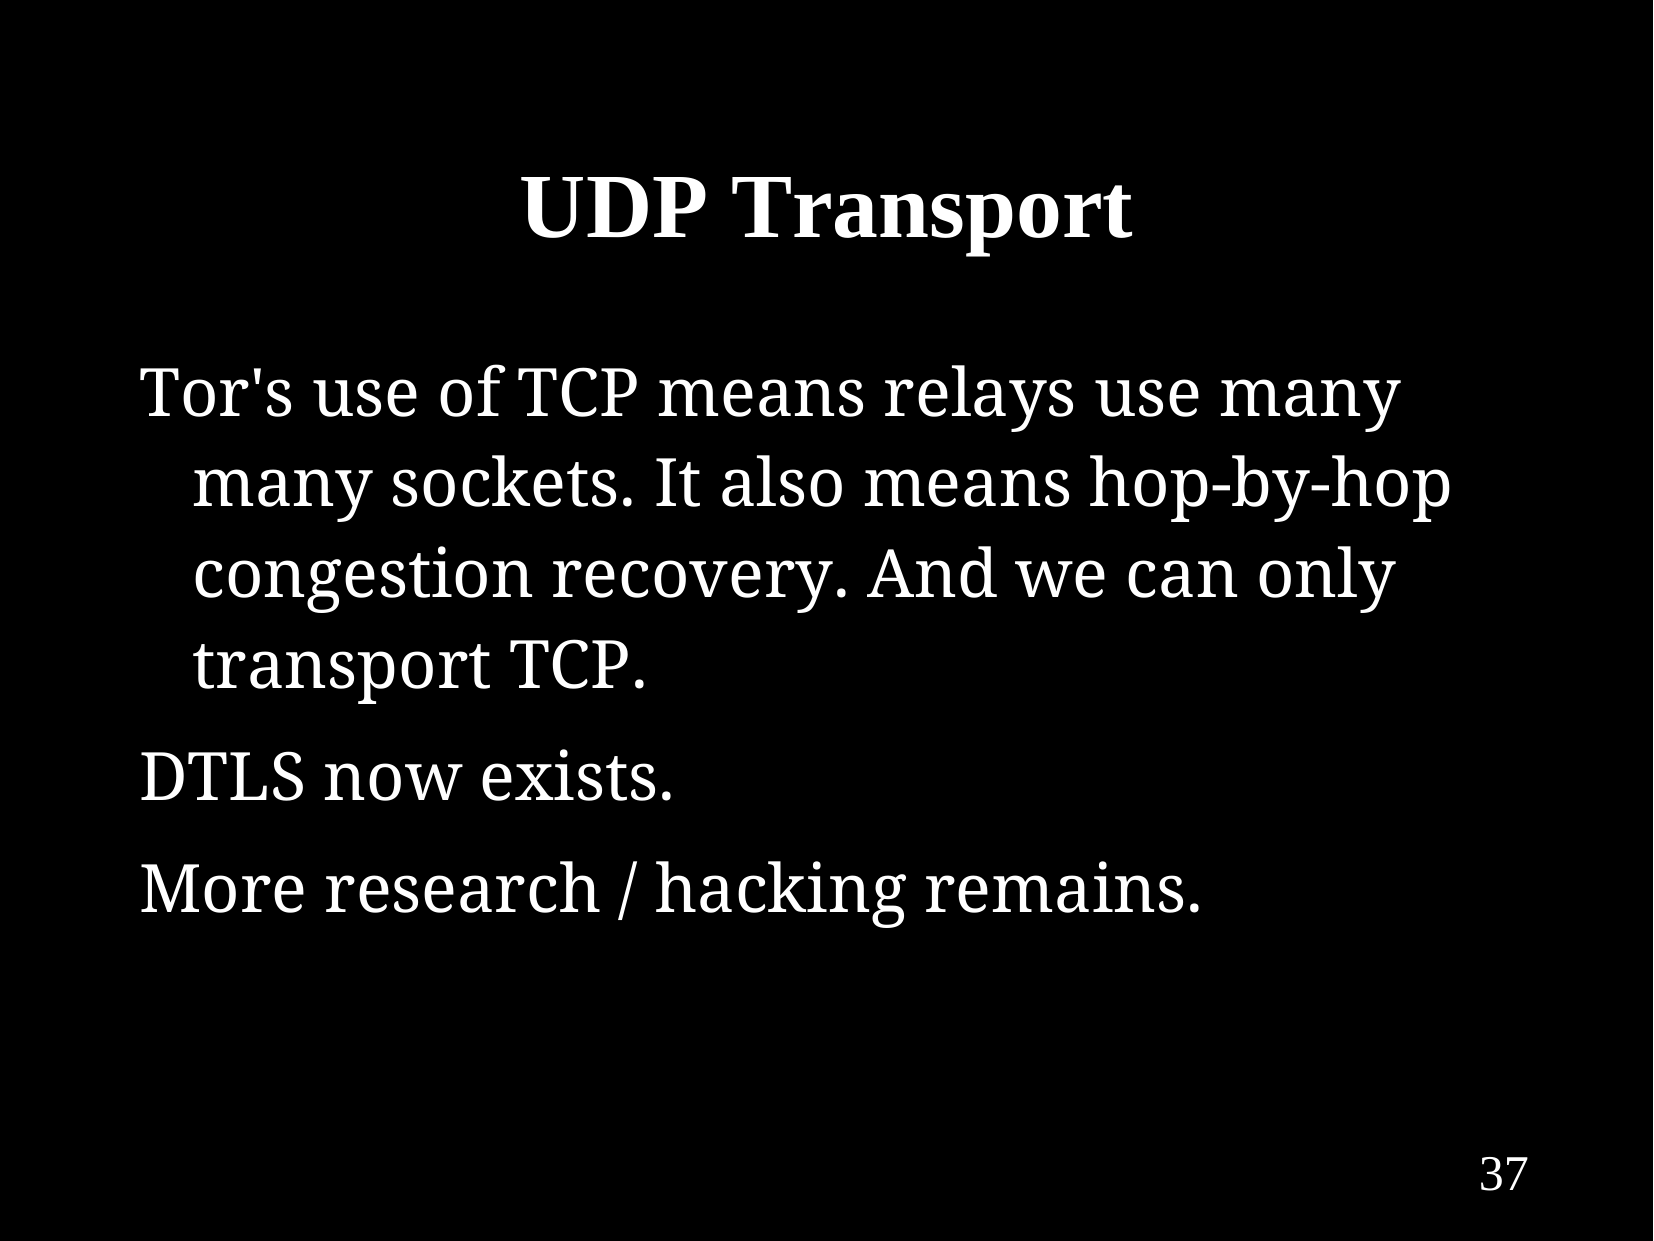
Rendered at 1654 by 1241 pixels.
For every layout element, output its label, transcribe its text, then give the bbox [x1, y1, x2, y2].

list Tor's use of TCP means relays use many many sockets. It also means hop-by-hop congestion recovery. And we can only transport TCP. DTLS now exists. More research / hacking remains. [121, 344, 1534, 1127]
title UDP Transport [121, 102, 1534, 311]
